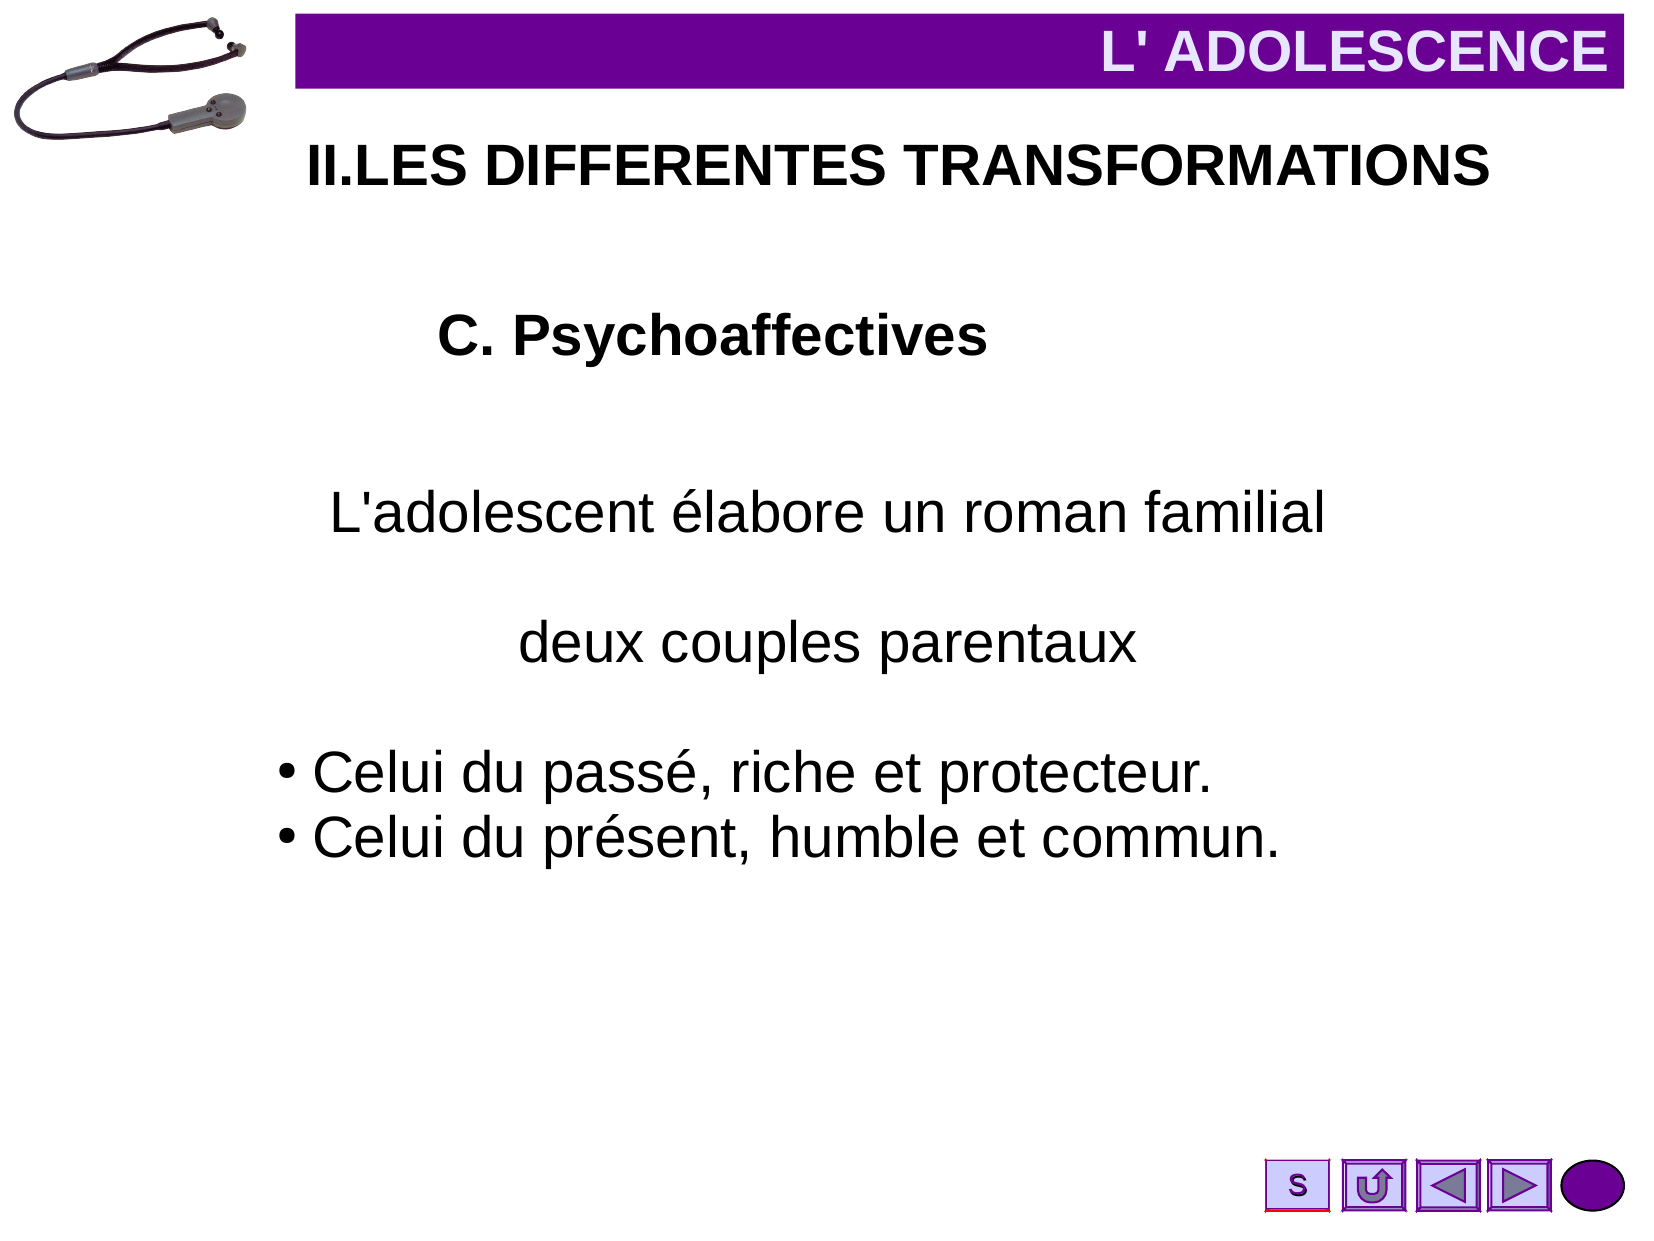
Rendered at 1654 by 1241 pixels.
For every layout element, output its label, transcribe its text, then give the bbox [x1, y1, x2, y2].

text_box [1561, 1160, 1625, 1211]
picture [8, 8, 260, 153]
text_box L'adolescent élabore un roman familial deux couples parentaux Celui du passé, riche et protecteur. Celui du présent, humble et commun. [226, 472, 1447, 1034]
text_box C. Psychoaffectives [422, 295, 1005, 376]
text_box L' ADOLESCENCE [295, 13, 1625, 89]
text_box II.LES DIFFERENTES TRANSFORMATIONS [291, 125, 1506, 207]
